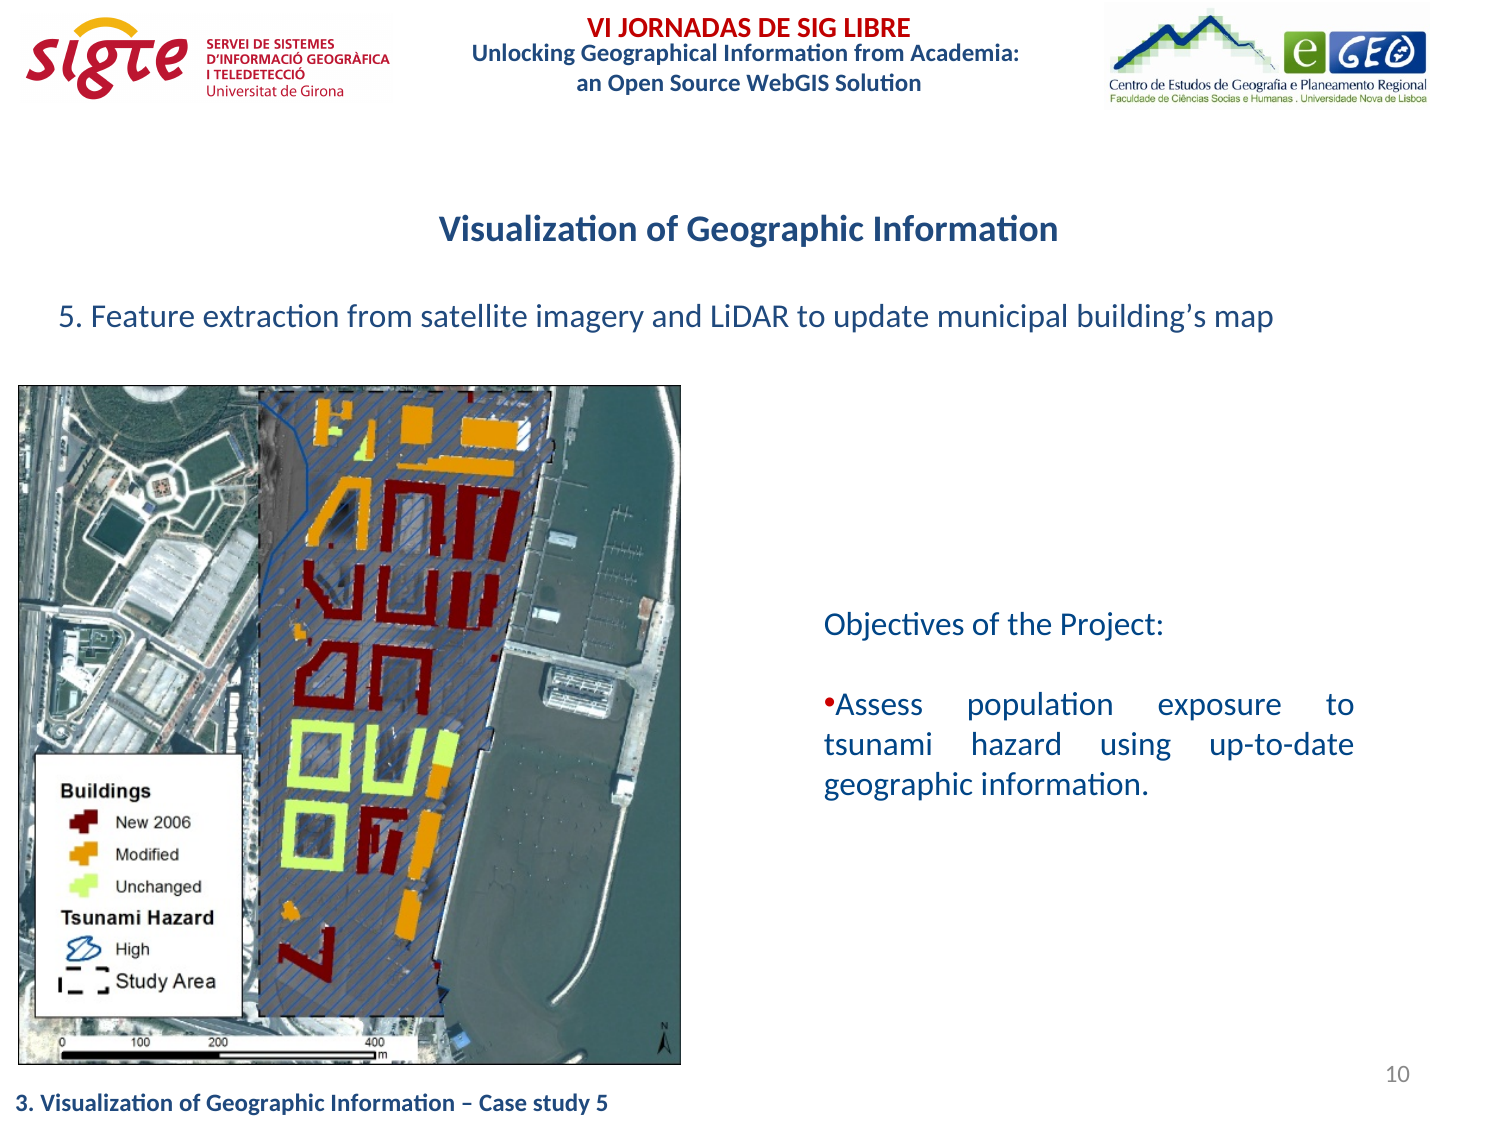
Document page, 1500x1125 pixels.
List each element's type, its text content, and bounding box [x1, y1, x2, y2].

text_box VI JORNADAS DE SIG LIBRE [572, 0, 927, 29]
text_box 3. Visualization of Geographic Information – Case study 5 [0, 1078, 1345, 1125]
picture [20, 13, 393, 103]
text_box Visualization of Geographic Information 5. Feature extraction from satellite imagery and LiDAR to update municipal building’s map [18, 196, 1481, 342]
picture [1104, 2, 1430, 110]
text_box <número> [1074, 1042, 1426, 1103]
text_box Objectives of the Project: Assess population exposure to tsunami hazard using up-to-date geographic information. [809, 594, 1371, 810]
text_box Unlocking Geographical Information from Academia: an Open Source WebGIS Solution [442, 29, 1057, 105]
picture [18, 385, 681, 1065]
